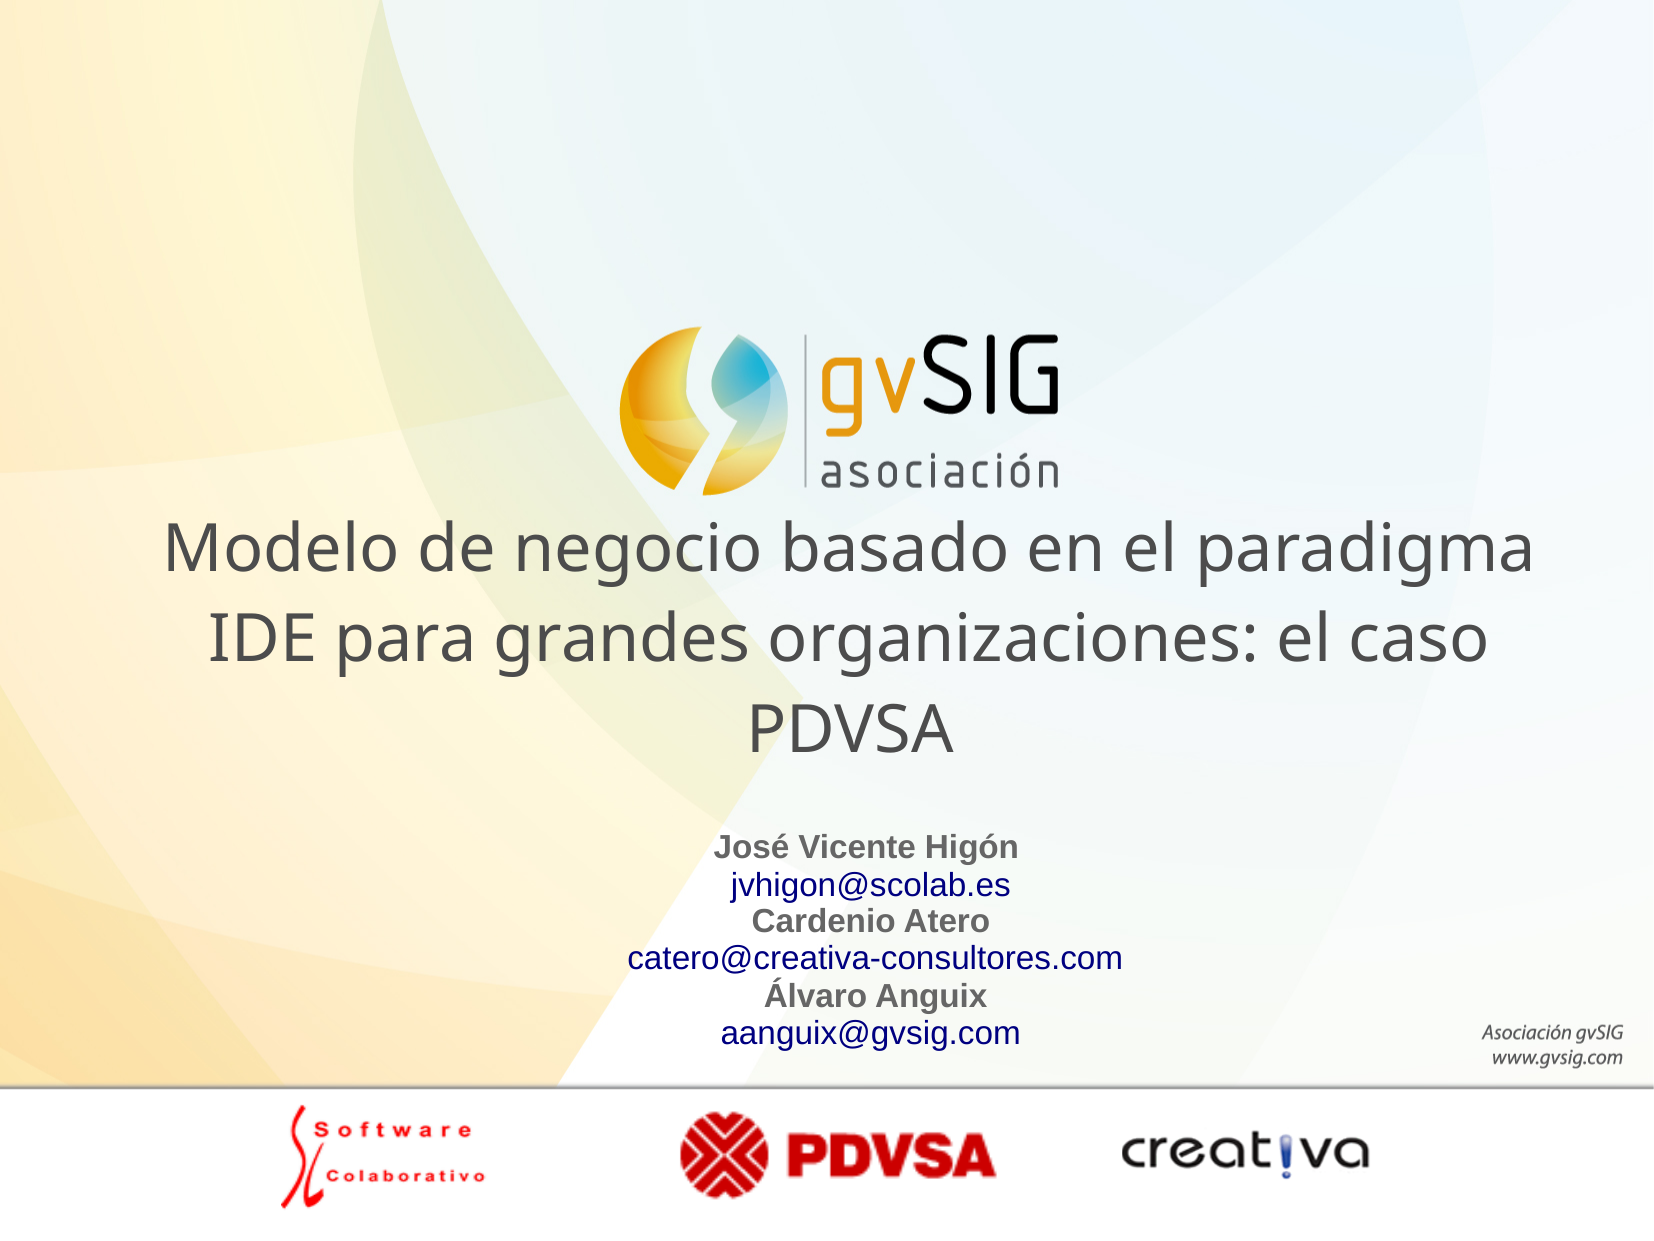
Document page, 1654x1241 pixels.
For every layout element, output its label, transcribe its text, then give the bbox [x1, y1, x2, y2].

picture [0, 0, 1654, 1241]
title Modelo de negocio basado en el paradigma IDE para grandes organizaciones: el caso PDVSA [135, 519, 1565, 753]
text_box José Vicente Higón jvhigon@scolab.es Cardenio Atero catero@creativa-consultores.com Álvaro Anguix aanguix@gvsig.com [413, 821, 1329, 1095]
